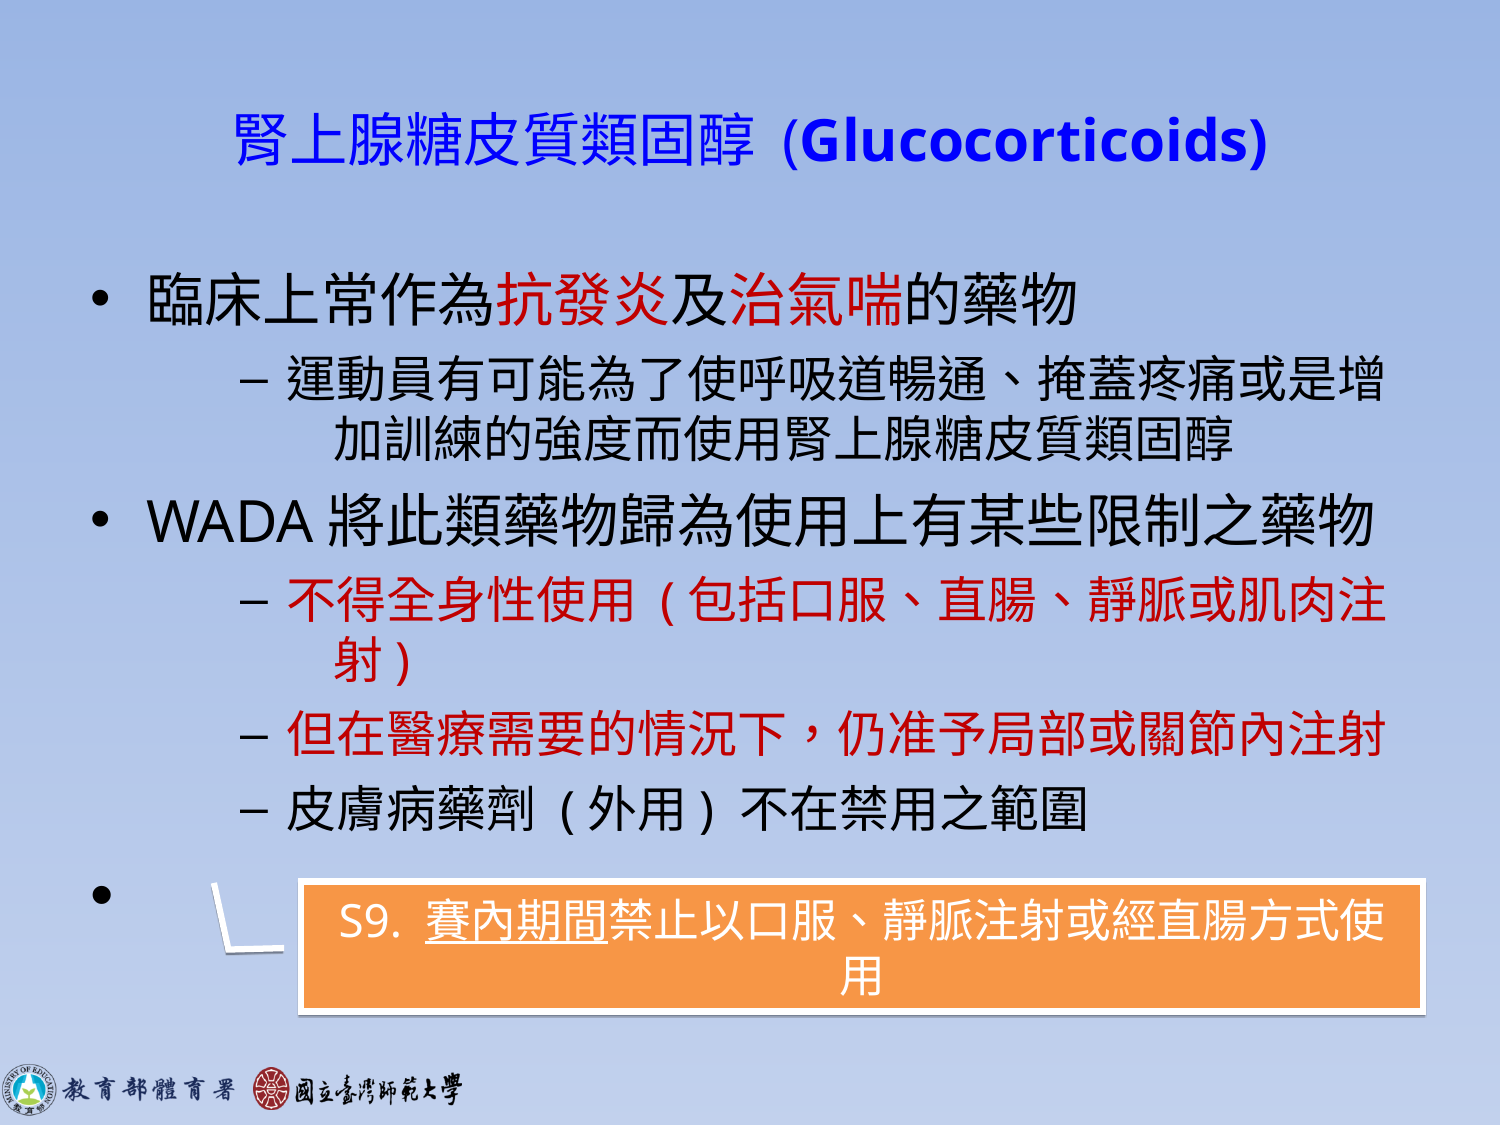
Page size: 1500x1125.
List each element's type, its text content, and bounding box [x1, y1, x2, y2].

title 腎上腺糖皮質類固醇 (Glucocorticoids) [75, 68, 1426, 209]
text_box S9. 賽內期間禁止以口服、靜脈注射或經直腸方式使用 [301, 881, 1423, 1011]
list 臨床上常作為抗發炎及治氣喘的藥物 運動員有可能為了使呼吸道暢通、掩蓋疼痛或是增加訓練的強度而使用腎上腺糖皮質類固醇 WADA將此類藥物歸為使用上有某些限制之藥物 不得全身性使用 (包括口服、直腸、靜脈或肌肉注射) 但在醫療需要的情況下，仍准予局部或關節內注射 皮膚病藥劑 (外用) 不在禁用之範圍 [75, 255, 1426, 998]
